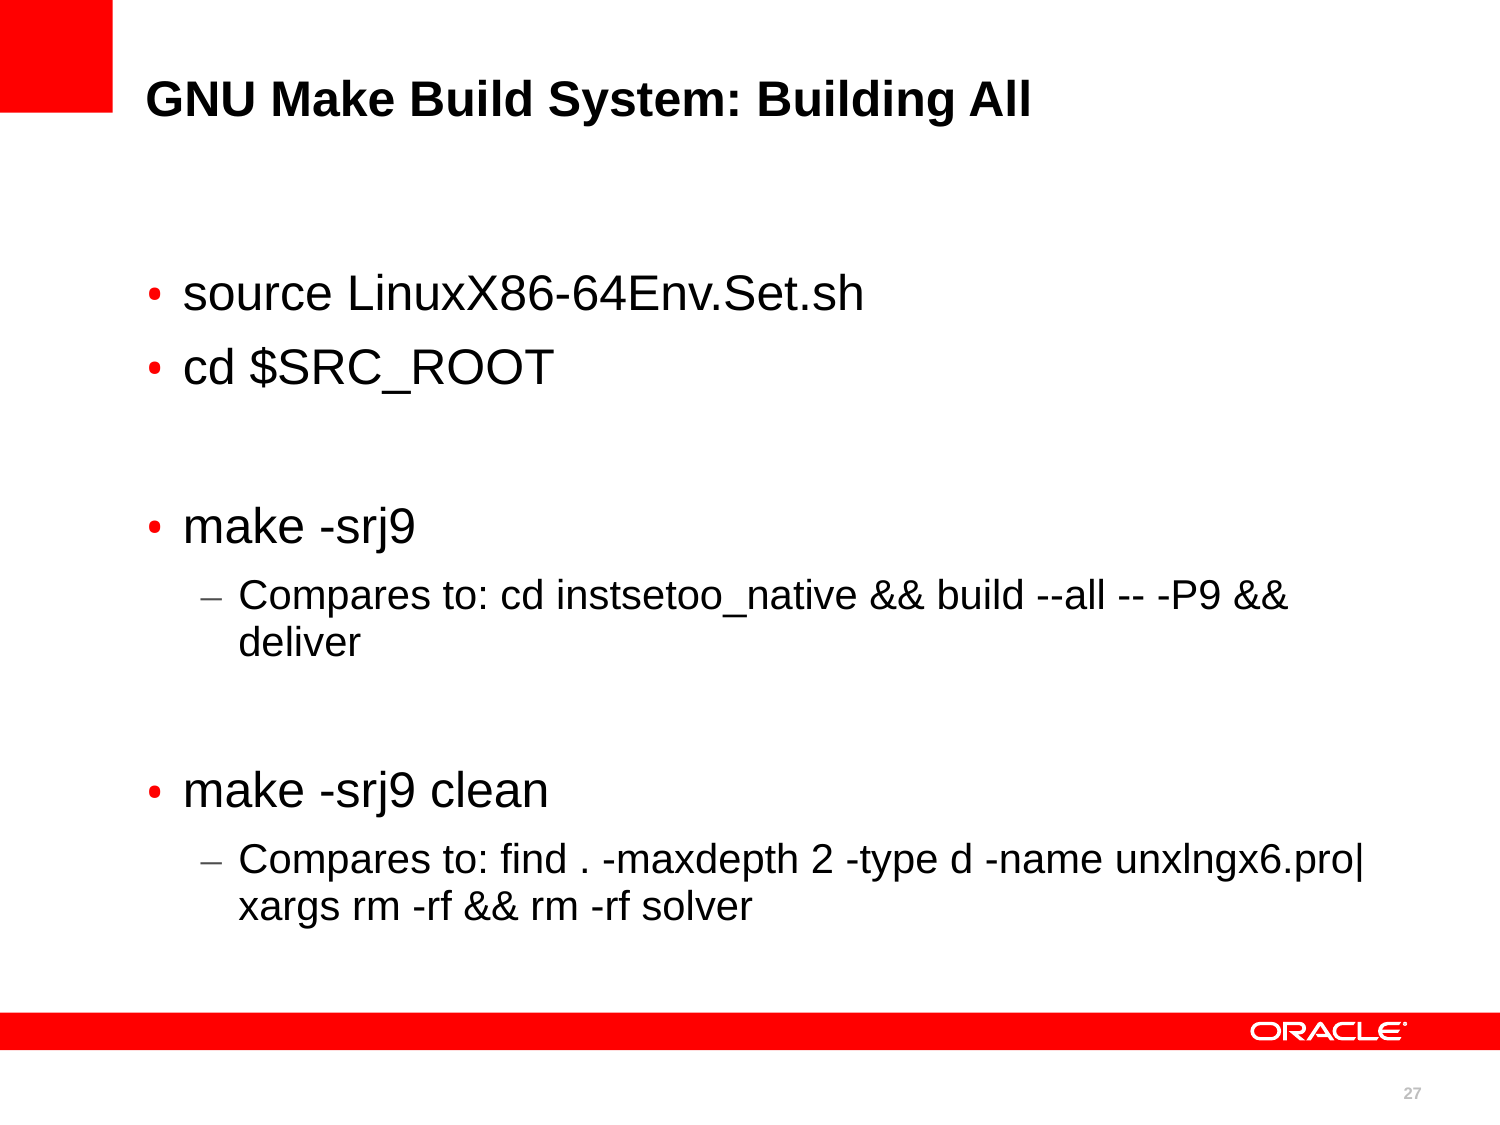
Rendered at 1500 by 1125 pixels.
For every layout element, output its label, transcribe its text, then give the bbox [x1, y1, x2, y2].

list source LinuxX86-64Env.Set.sh cd $SRC_ROOT make -srj9 Compares to: cd instsetoo_native && build --all -- -P9 && deliver make -srj9 clean Compares to: find . -maxdepth 2 -type d -name unxlngx6.pro|xargs rm -rf && rm -rf solver [145, 265, 1423, 1009]
title GNU Make Build System: Building All [145, 67, 1388, 220]
